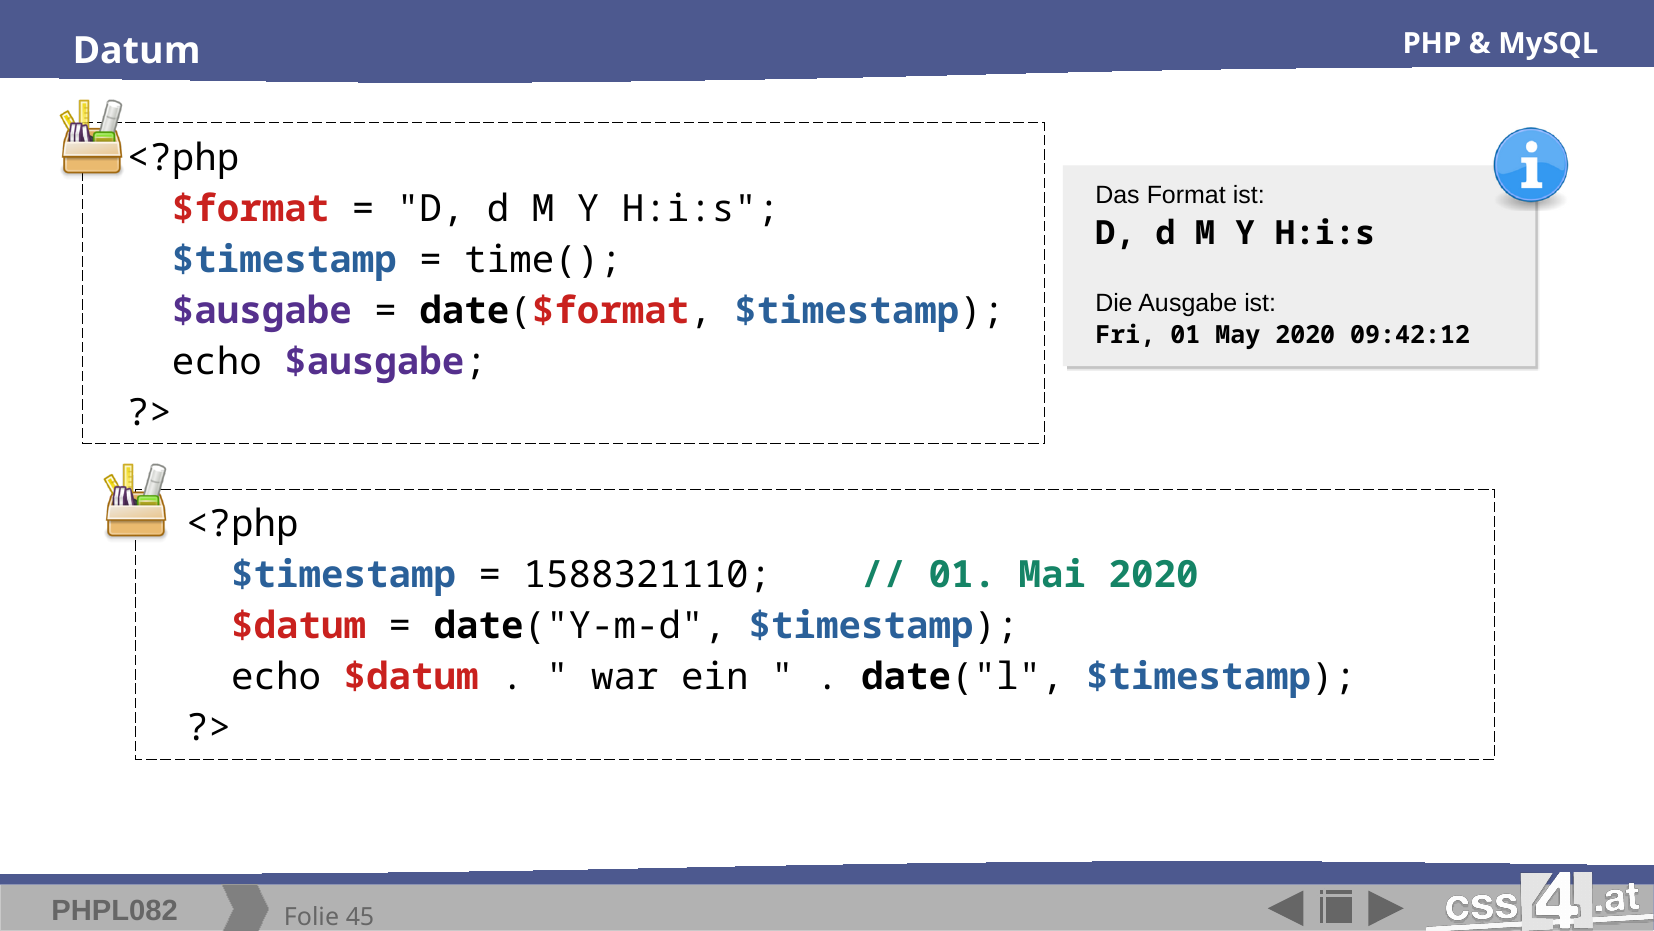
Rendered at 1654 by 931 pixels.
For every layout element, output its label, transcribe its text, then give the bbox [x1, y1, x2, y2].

text_box Folie <Foliennummer> [269, 891, 542, 931]
text_box PHPL082 [36, 886, 209, 931]
text_box Das Format ist: D, d M Y H:i:s Die Ausgabe ist: Fri, 01 May 2020 09:42:12 [1062, 165, 1536, 367]
picture [1426, 872, 1654, 931]
picture [1488, 127, 1572, 211]
text_box Datum [57, 16, 469, 69]
picture [51, 96, 134, 180]
text_box [0, 861, 1654, 931]
text_box <?php $timestamp = 1588321110; // 01. Mai 2020 $datum = date("Y-m-d", $timestamp); echo $datum . " war ein " . date("l", $timestamp); ?> [135, 504, 1495, 745]
text_box PHP & MySQL [1387, 15, 1619, 60]
text_box [0, 0, 1654, 83]
text_box <?php $format = "D, d M Y H:i:s"; $timestamp = time(); $ausgabe = date($format, $timestamp); echo $ausgabe; ?> [82, 141, 1045, 426]
picture [95, 460, 178, 543]
